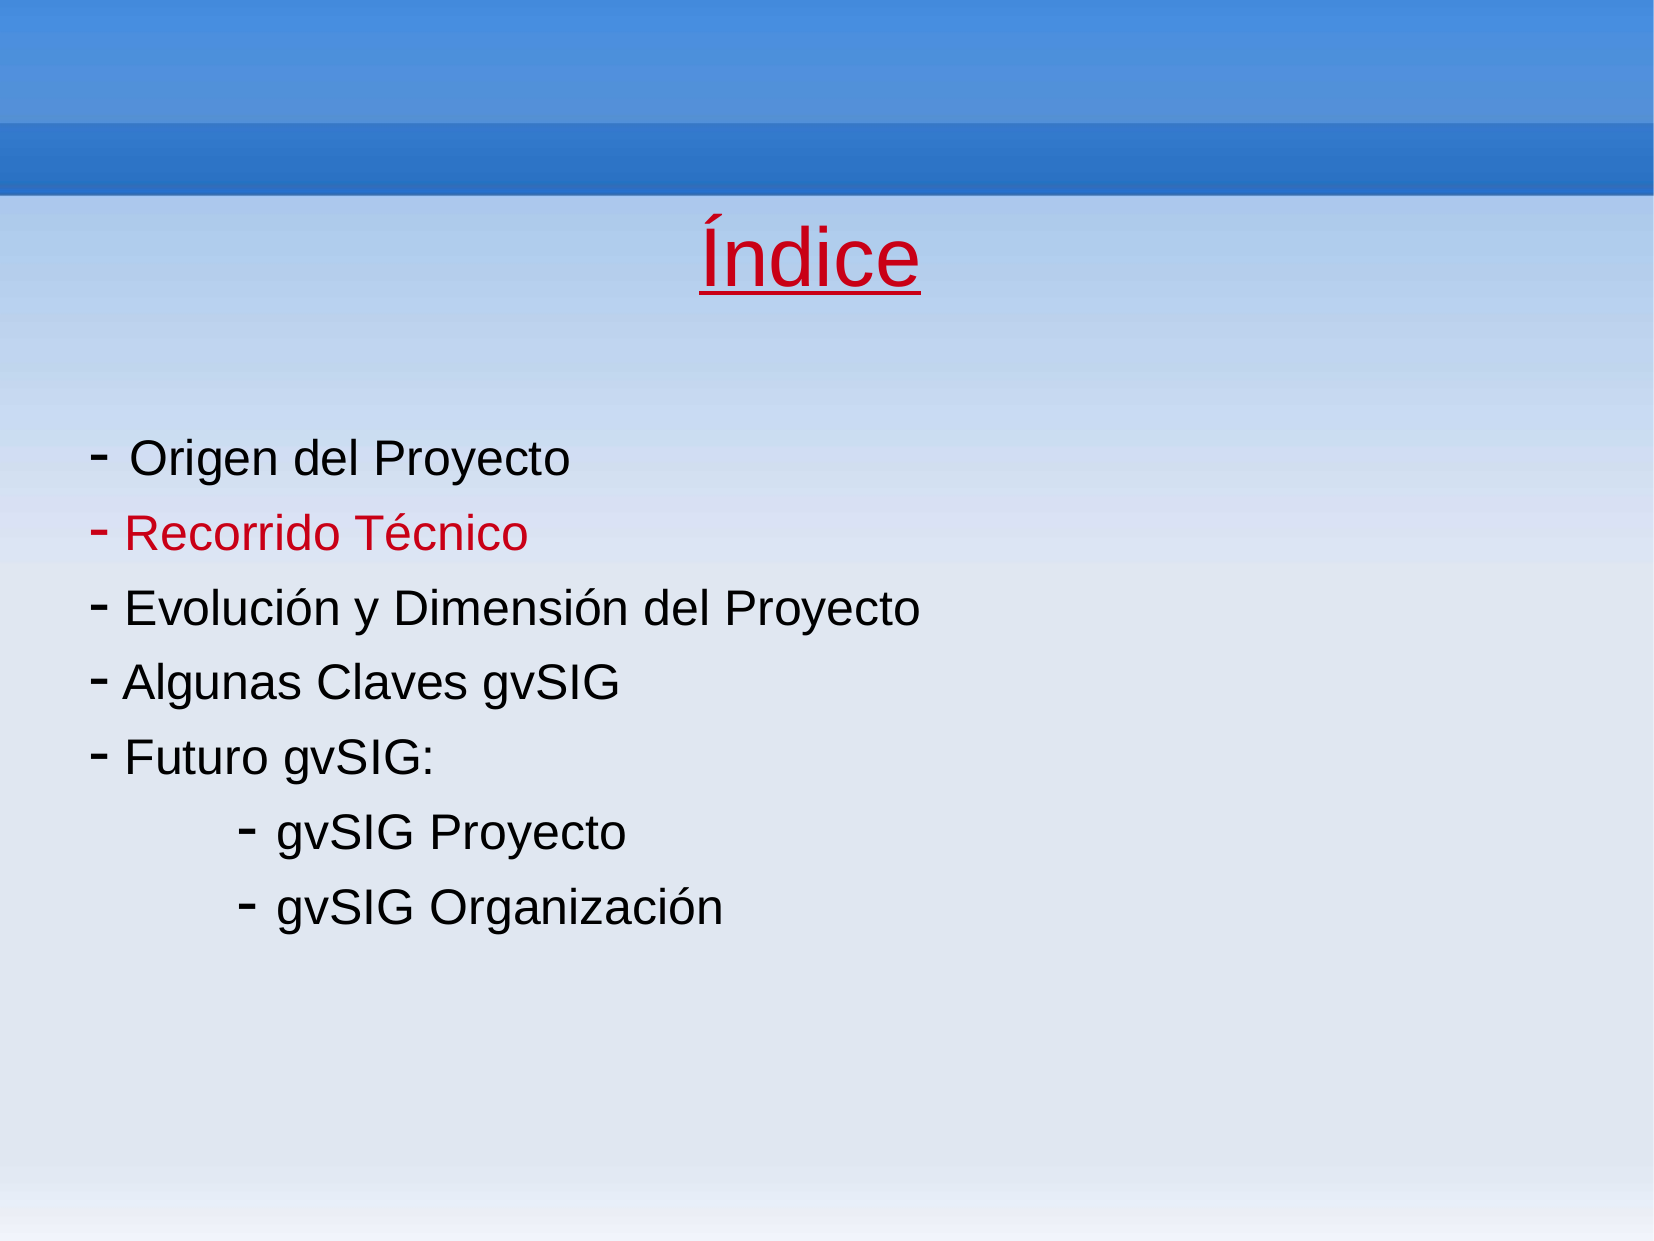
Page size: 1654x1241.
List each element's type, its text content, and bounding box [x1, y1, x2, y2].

picture [0, 0, 1654, 1241]
text_box Índice - Origen del Proyecto - Recorrido Técnico - Evolución y Dimensión del Proyecto - Algunas Claves gvSIG - Futuro gvSIG: - gvSIG Proyecto - gvSIG Organización [0, 147, 1625, 1211]
